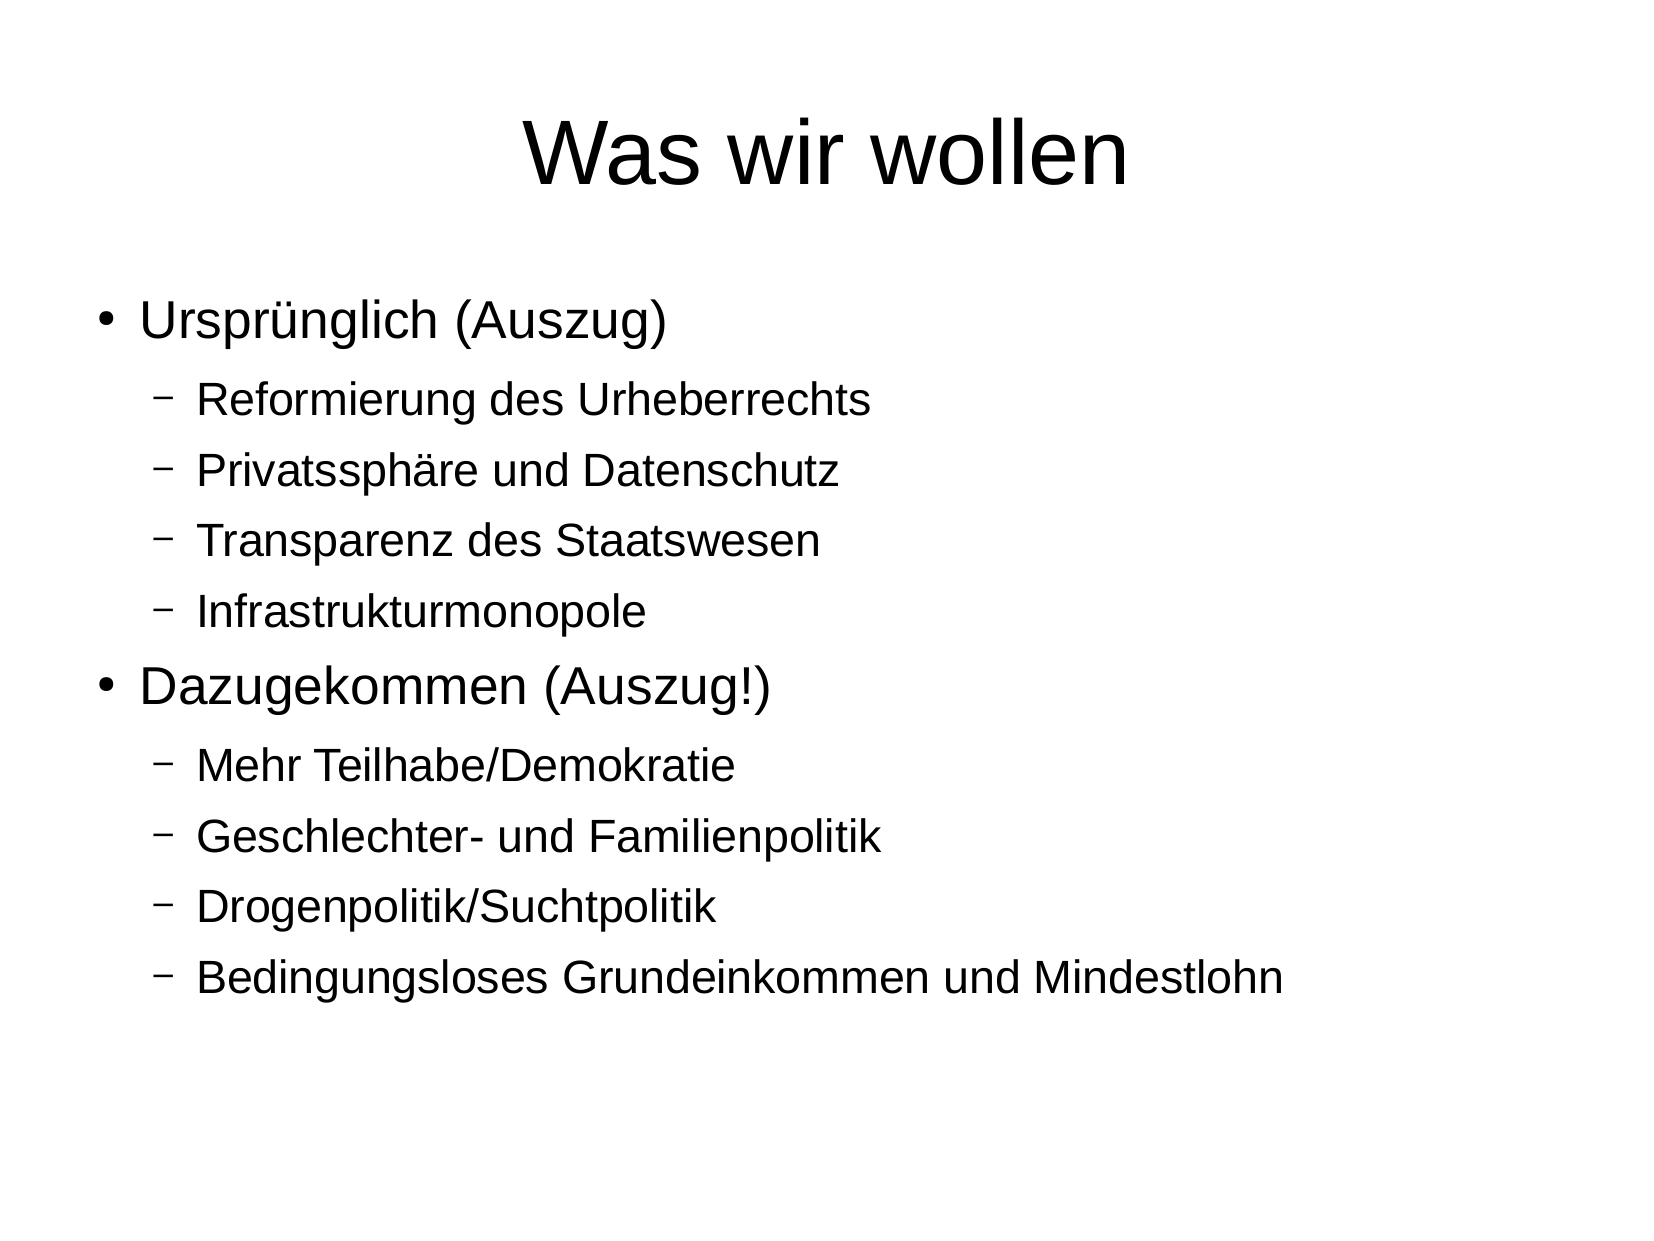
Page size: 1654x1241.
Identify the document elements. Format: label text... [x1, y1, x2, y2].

list Ursprünglich (Auszug) Reformierung des Urheberrechts Privatssphäre und Datenschutz Transparenz des Staatswesen Infrastrukturmonopole Dazugekommen (Auszug!) Mehr Teilhabe/Demokratie Geschlechter- und Familienpolitik Drogenpolitik/Suchtpolitik Bedingungsloses Grundeinkommen und Mindestlohn [82, 290, 1538, 1010]
title Was wir wollen [82, 49, 1571, 257]
